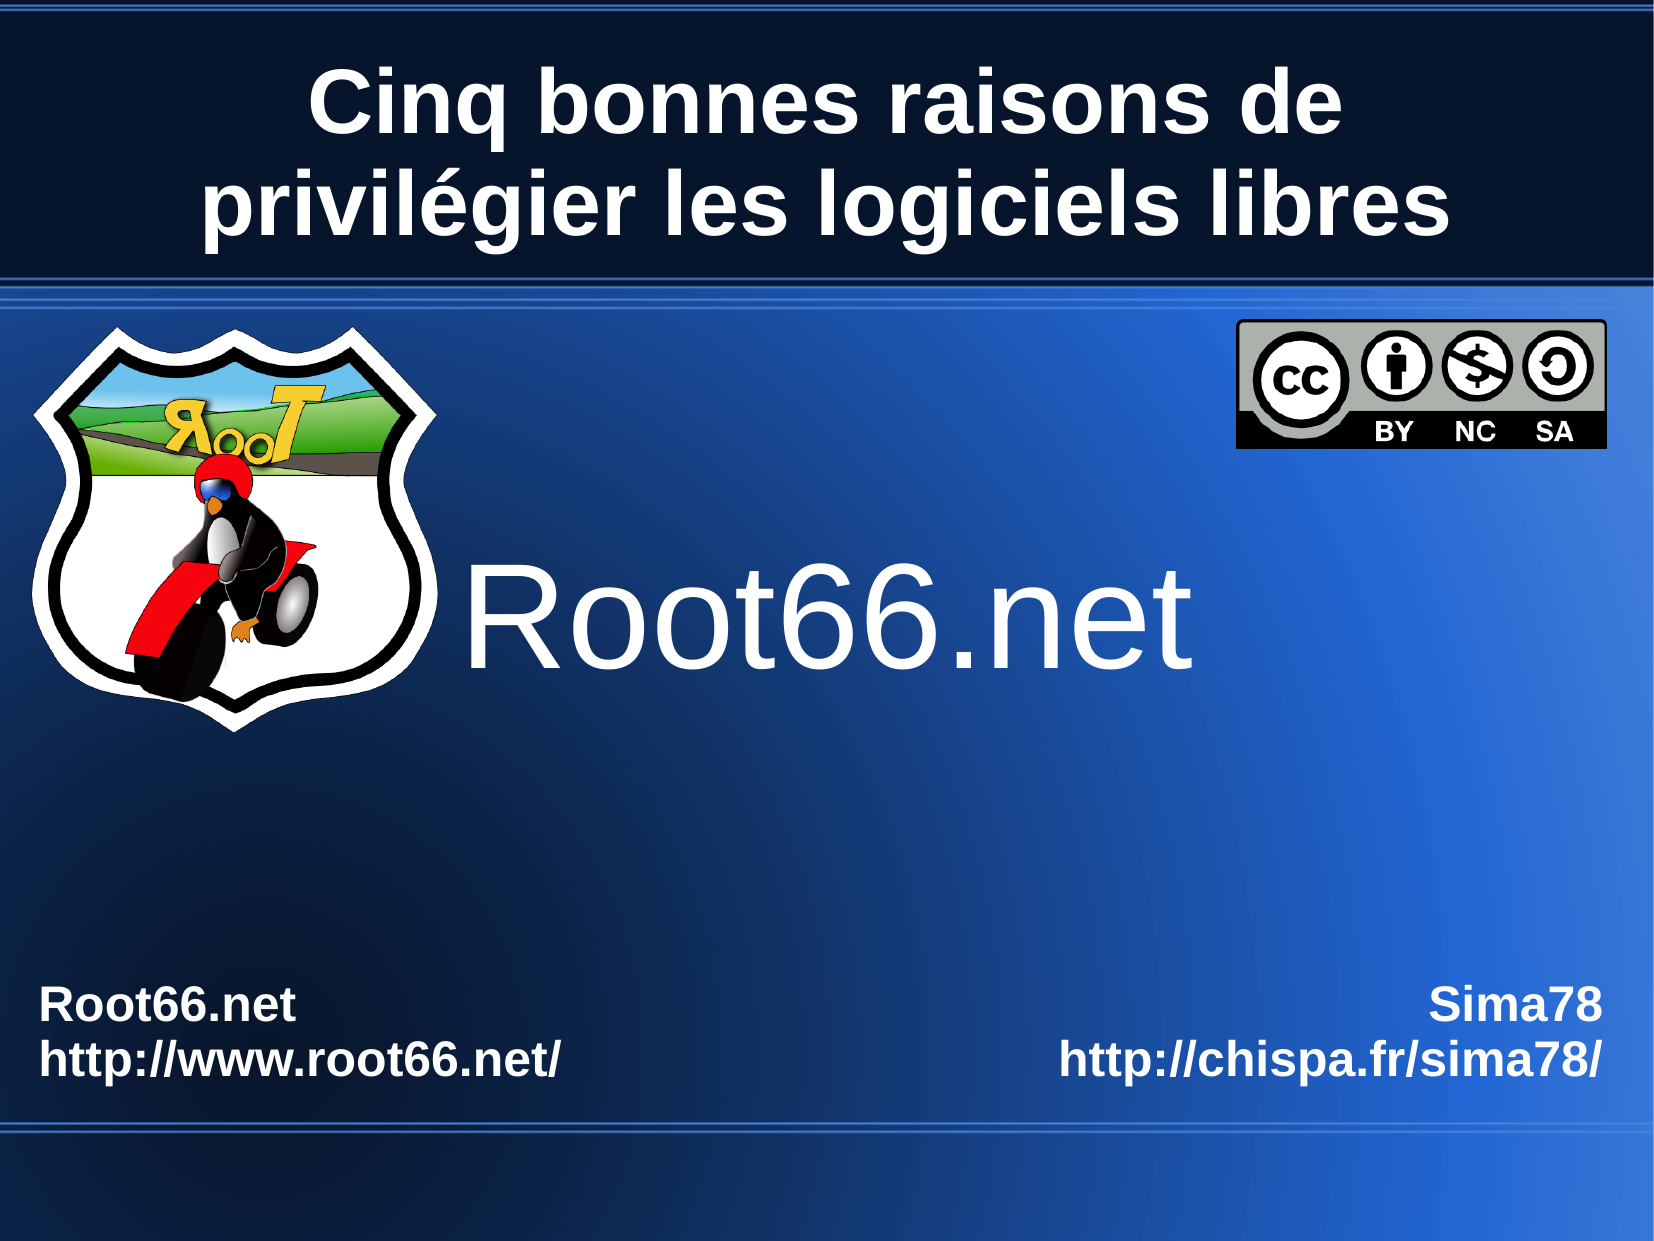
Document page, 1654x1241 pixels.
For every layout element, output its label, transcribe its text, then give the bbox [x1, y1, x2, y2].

subtitle Root66.net [82, 355, 1571, 1075]
title Cinq bonnes raisons de privilégier les logiciels libres [82, 49, 1571, 257]
text_box Root66.net http://www.root66.net/ [23, 968, 662, 1096]
text_box Sima78 http://chispa.fr/sima78/ [980, 968, 1619, 1096]
picture [0, 0, 1654, 1241]
